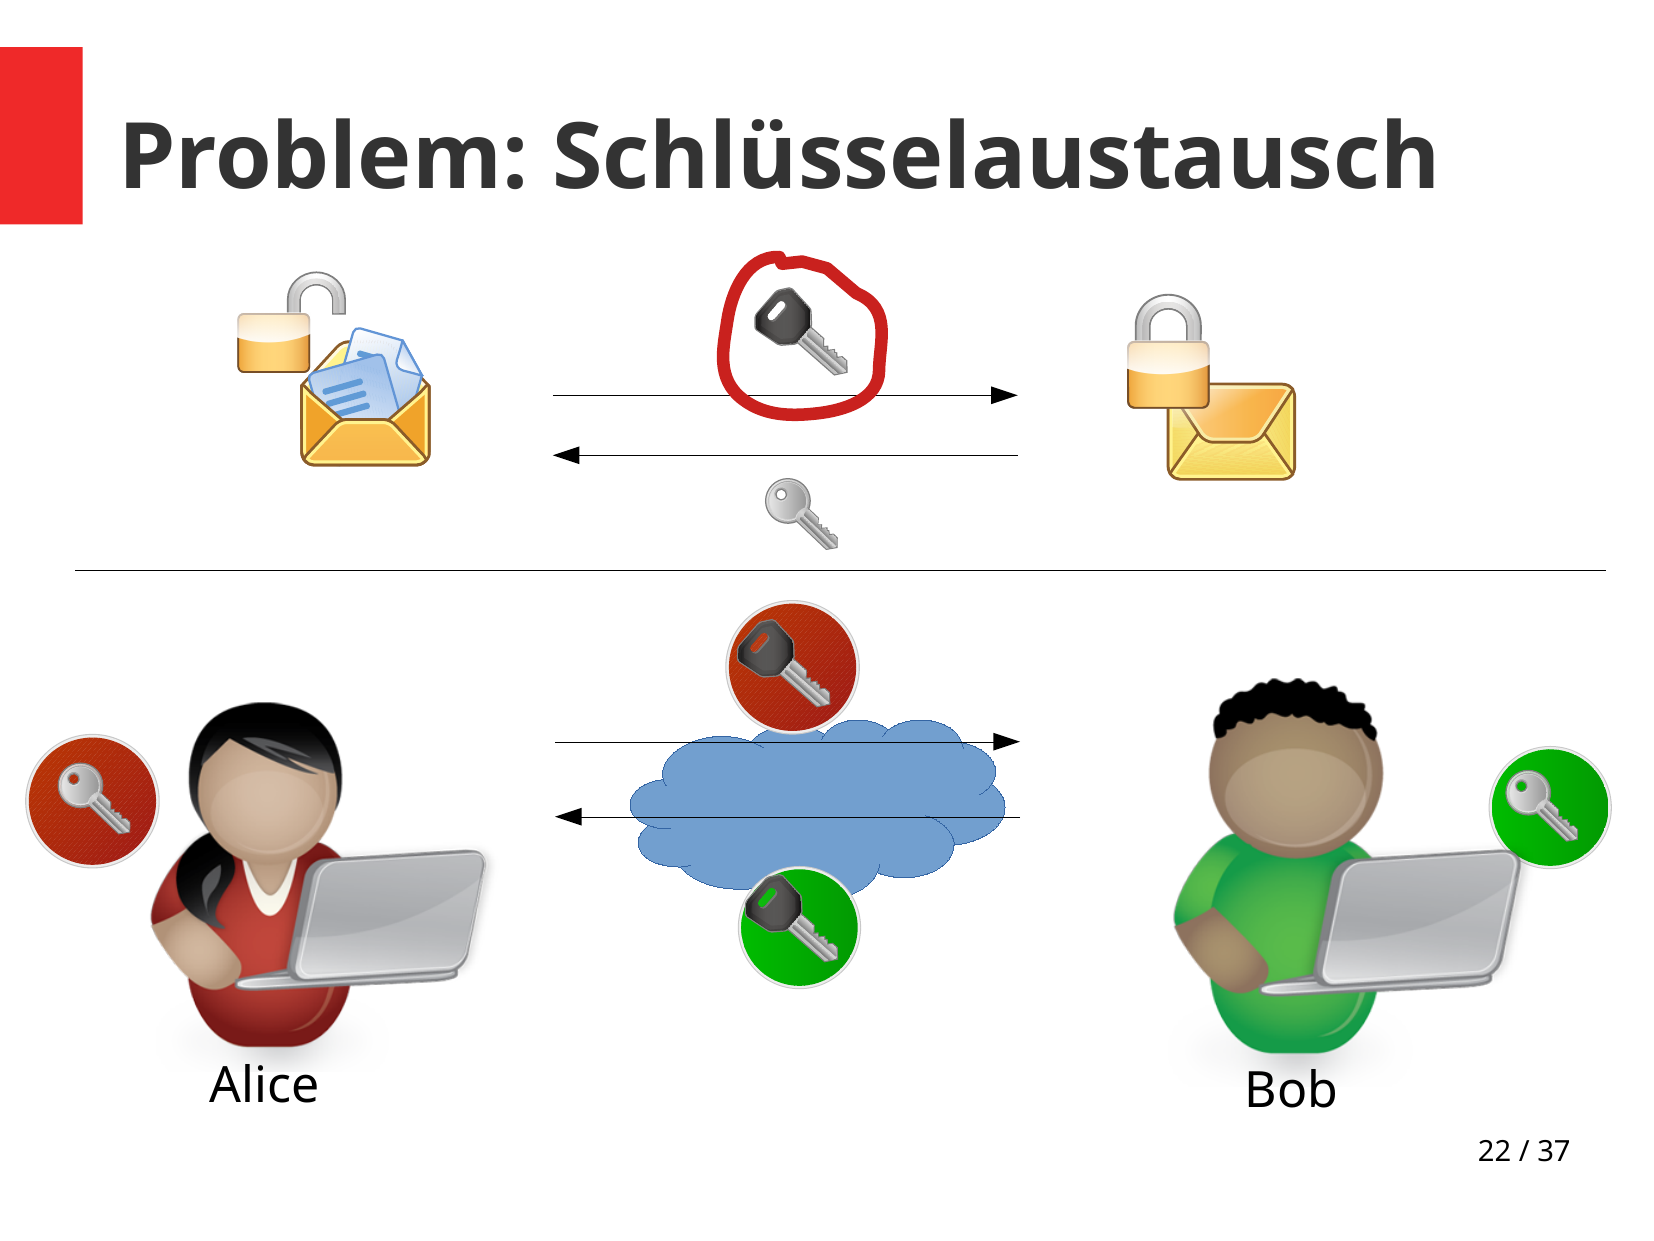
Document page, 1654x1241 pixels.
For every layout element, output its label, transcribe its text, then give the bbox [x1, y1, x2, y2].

title Problem: Schlüsselaustausch [118, 45, 1571, 260]
text_box Alice [195, 1041, 481, 1125]
text_box [636, 818, 1003, 889]
picture [1140, 641, 1622, 1087]
picture [759, 472, 843, 556]
text_box [871, 720, 962, 742]
picture [1104, 288, 1315, 514]
text_box [692, 736, 715, 742]
picture [715, 591, 871, 742]
picture [752, 282, 850, 380]
picture [728, 858, 871, 997]
picture [224, 265, 450, 484]
text_box Bob [1230, 1046, 1411, 1130]
picture [15, 681, 502, 1072]
text_box [630, 743, 1006, 817]
